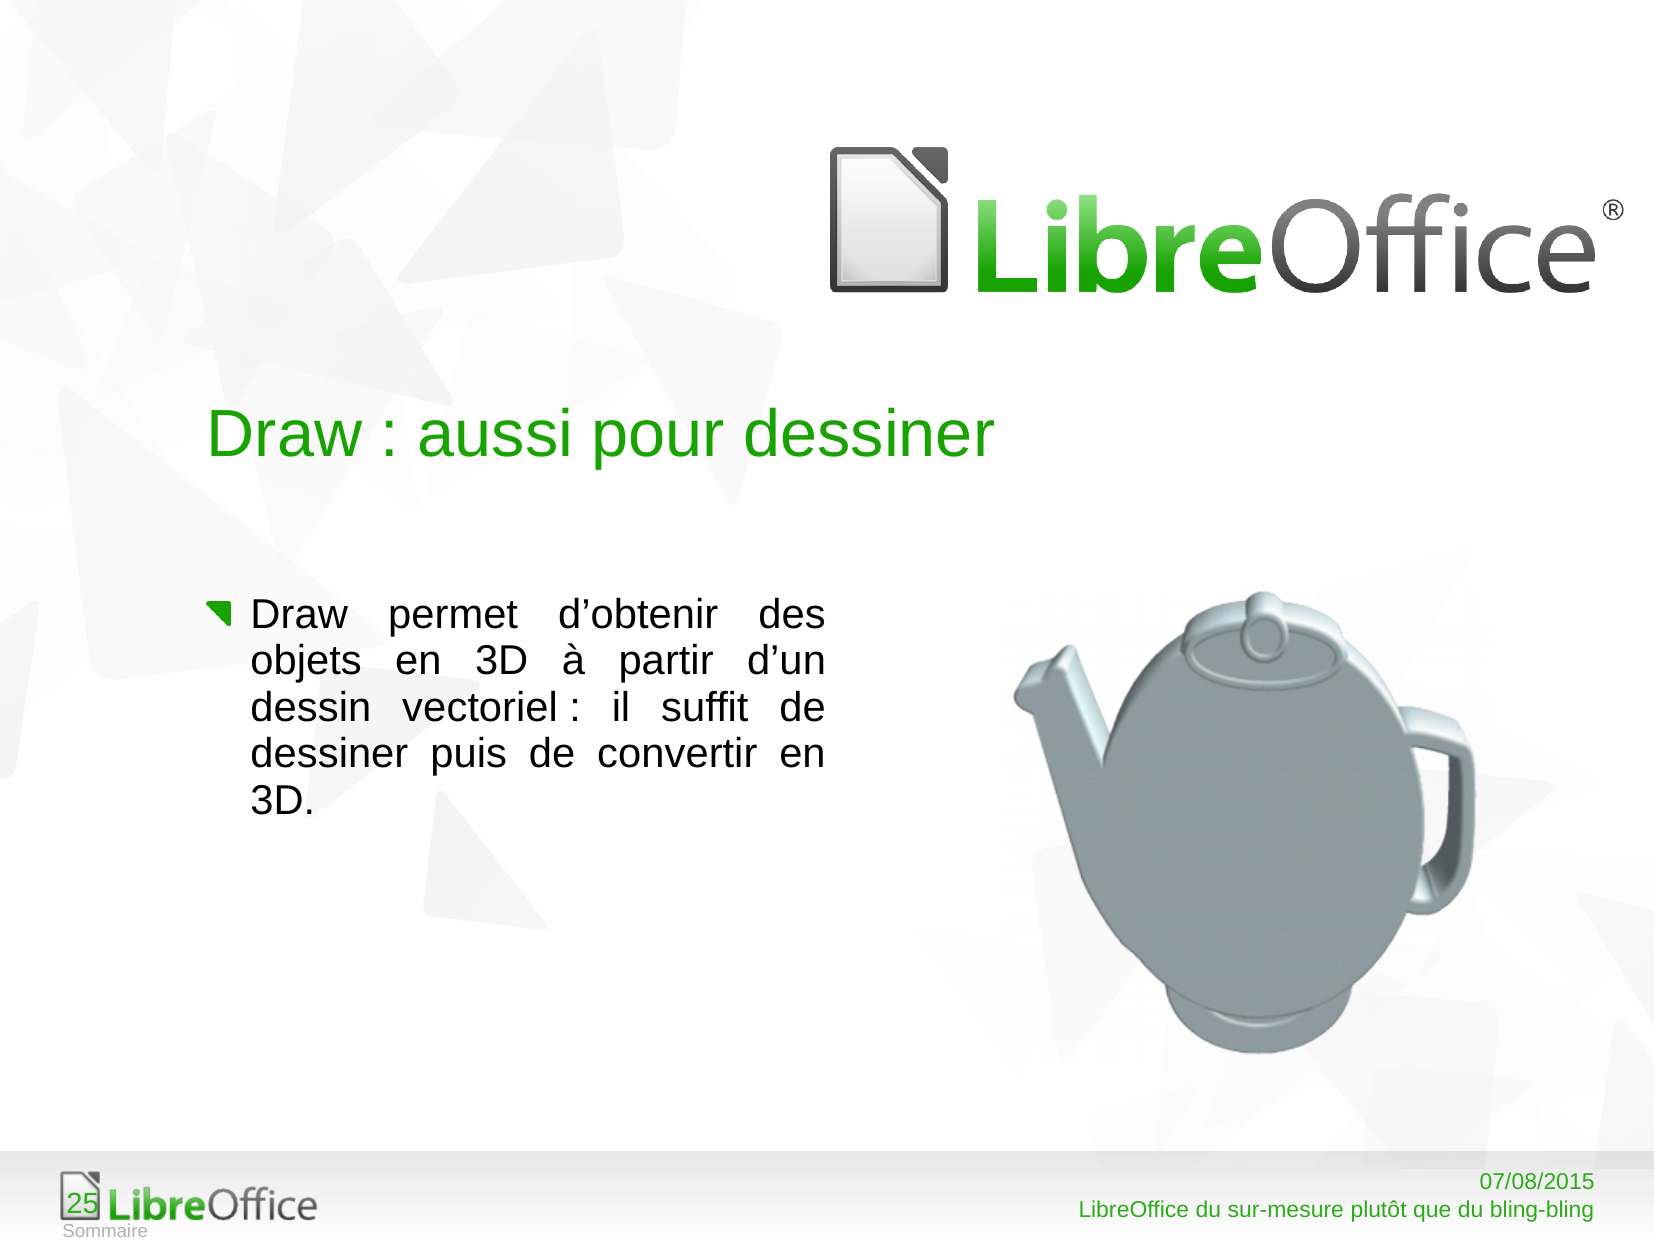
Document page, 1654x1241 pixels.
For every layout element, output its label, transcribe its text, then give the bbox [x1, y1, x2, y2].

picture [0, 0, 1654, 930]
list Draw permet d’obtenir des objets en 3D à partir d’un dessin vectoriel : il suffit de dessiner puis de convertir en 3D. [206, 590, 827, 1115]
picture [41, 1152, 337, 1240]
title Draw : aussi pour dessiner [206, 395, 1477, 573]
picture [915, 548, 1654, 1169]
